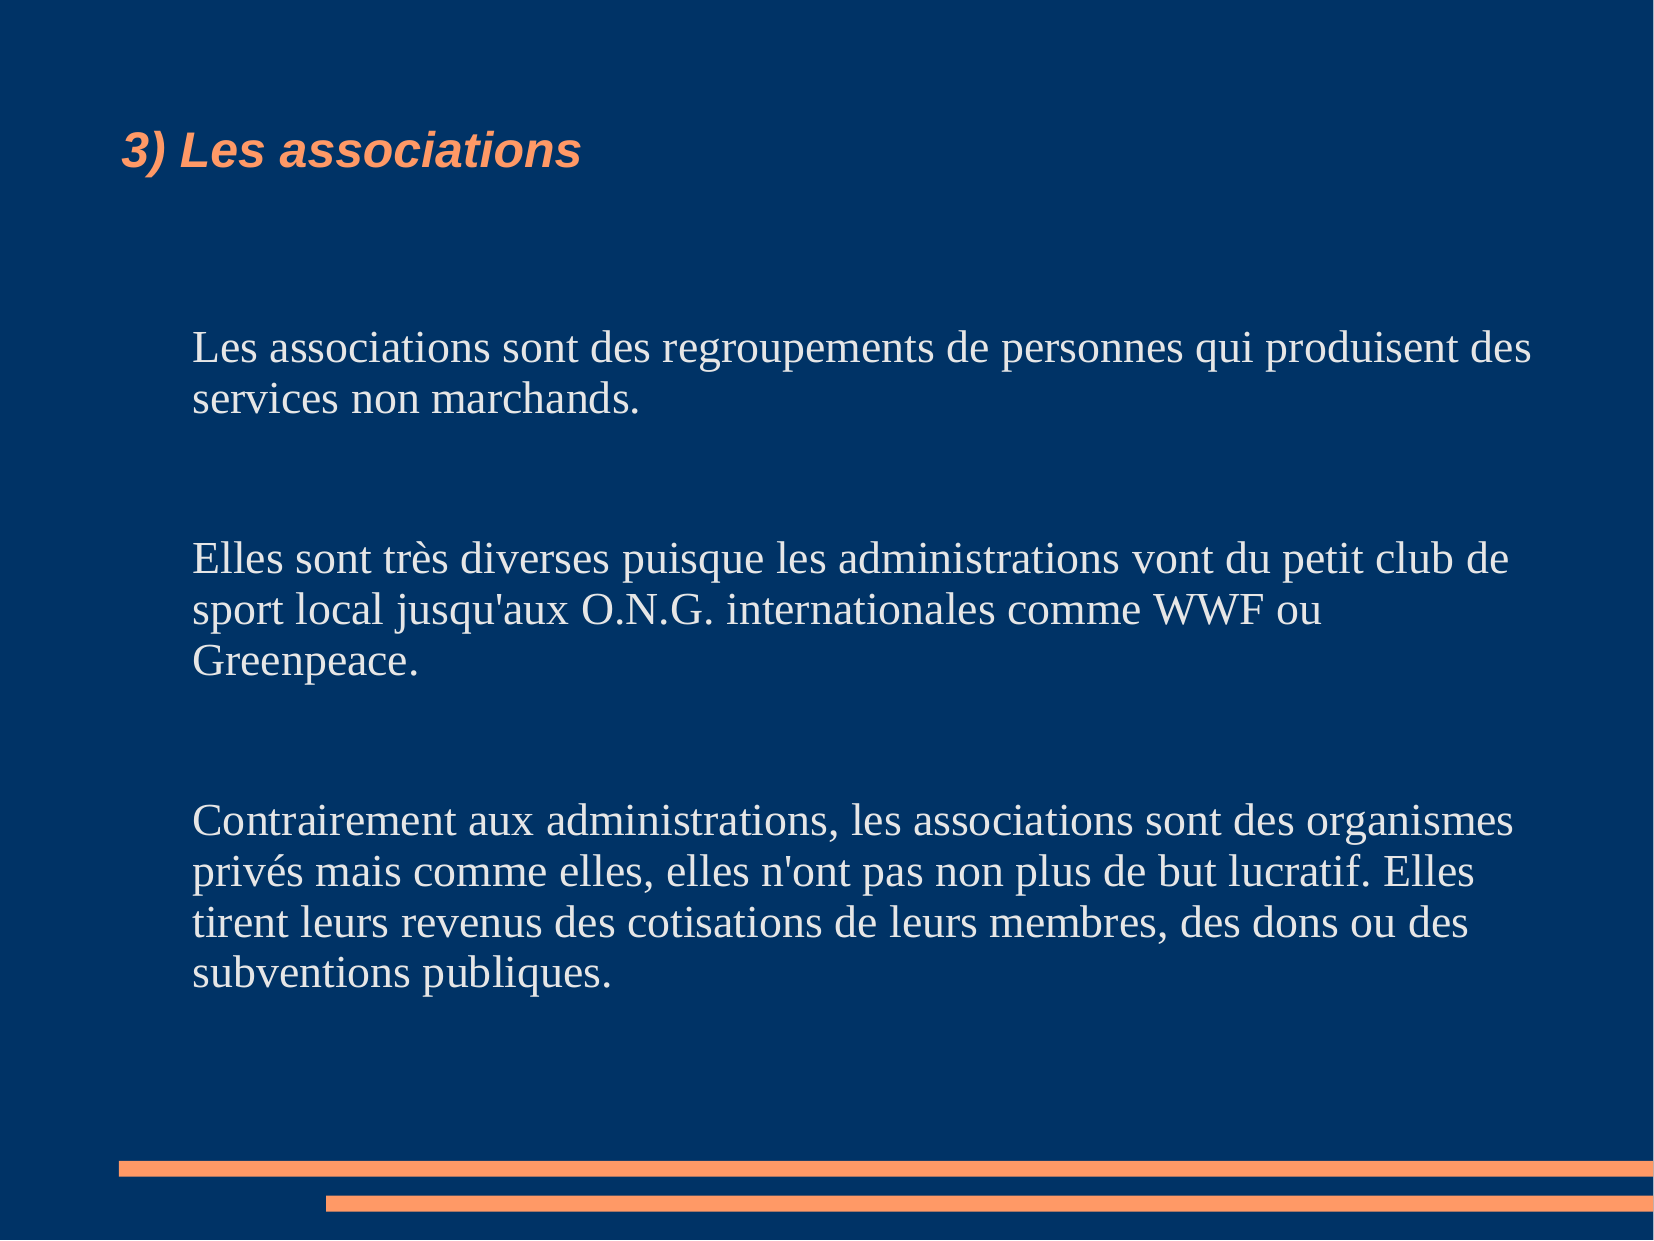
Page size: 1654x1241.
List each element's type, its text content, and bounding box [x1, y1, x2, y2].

list Les associations sont des regroupements de personnes qui produisent des services non marchands. Elles sont très diverses puisque les administrations vont du petit club de sport local jusqu'aux O.N.G. internationales comme WWF ou Greenpeace. Contrairement aux administrations, les associations sont des organismes privés mais comme elles, elles n'ont pas non plus de but lucratif. Elles tirent leurs revenus des cotisations de leurs membres, des dons ou des subventions publiques. [121, 322, 1561, 1159]
title 3) Les associations [121, 46, 1534, 254]
